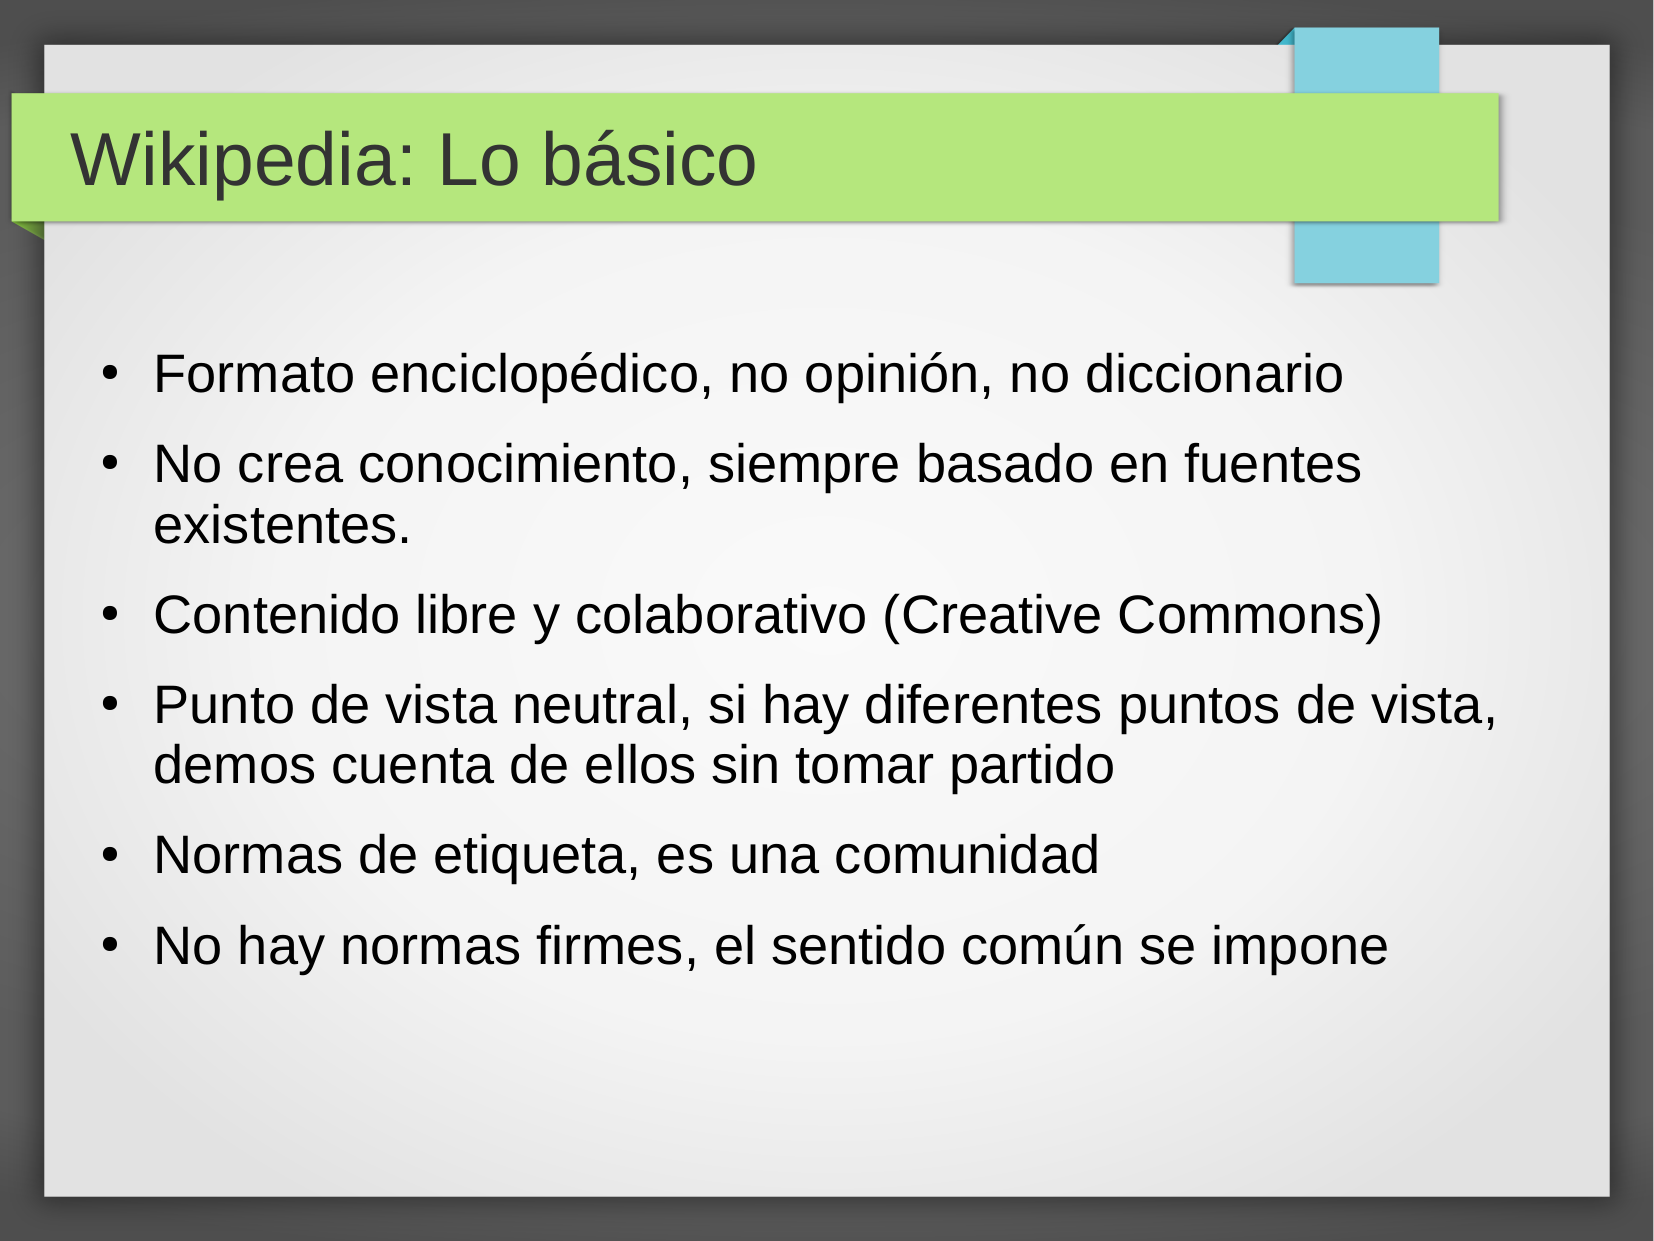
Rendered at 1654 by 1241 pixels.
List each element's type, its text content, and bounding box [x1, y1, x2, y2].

list Formato enciclopédico, no opinión, no diccionario No crea conocimiento, siempre basado en fuentes existentes. Contenido libre y colaborativo (Creative Commons) Punto de vista neutral, si hay diferentes puntos de vista, demos cuenta de ellos sin tomar partido Normas de etiqueta, es una comunidad No hay normas firmes, el sentido común se impone [82, 343, 1538, 1063]
picture [0, 0, 1654, 1241]
title Wikipedia: Lo básico [70, 106, 1229, 213]
